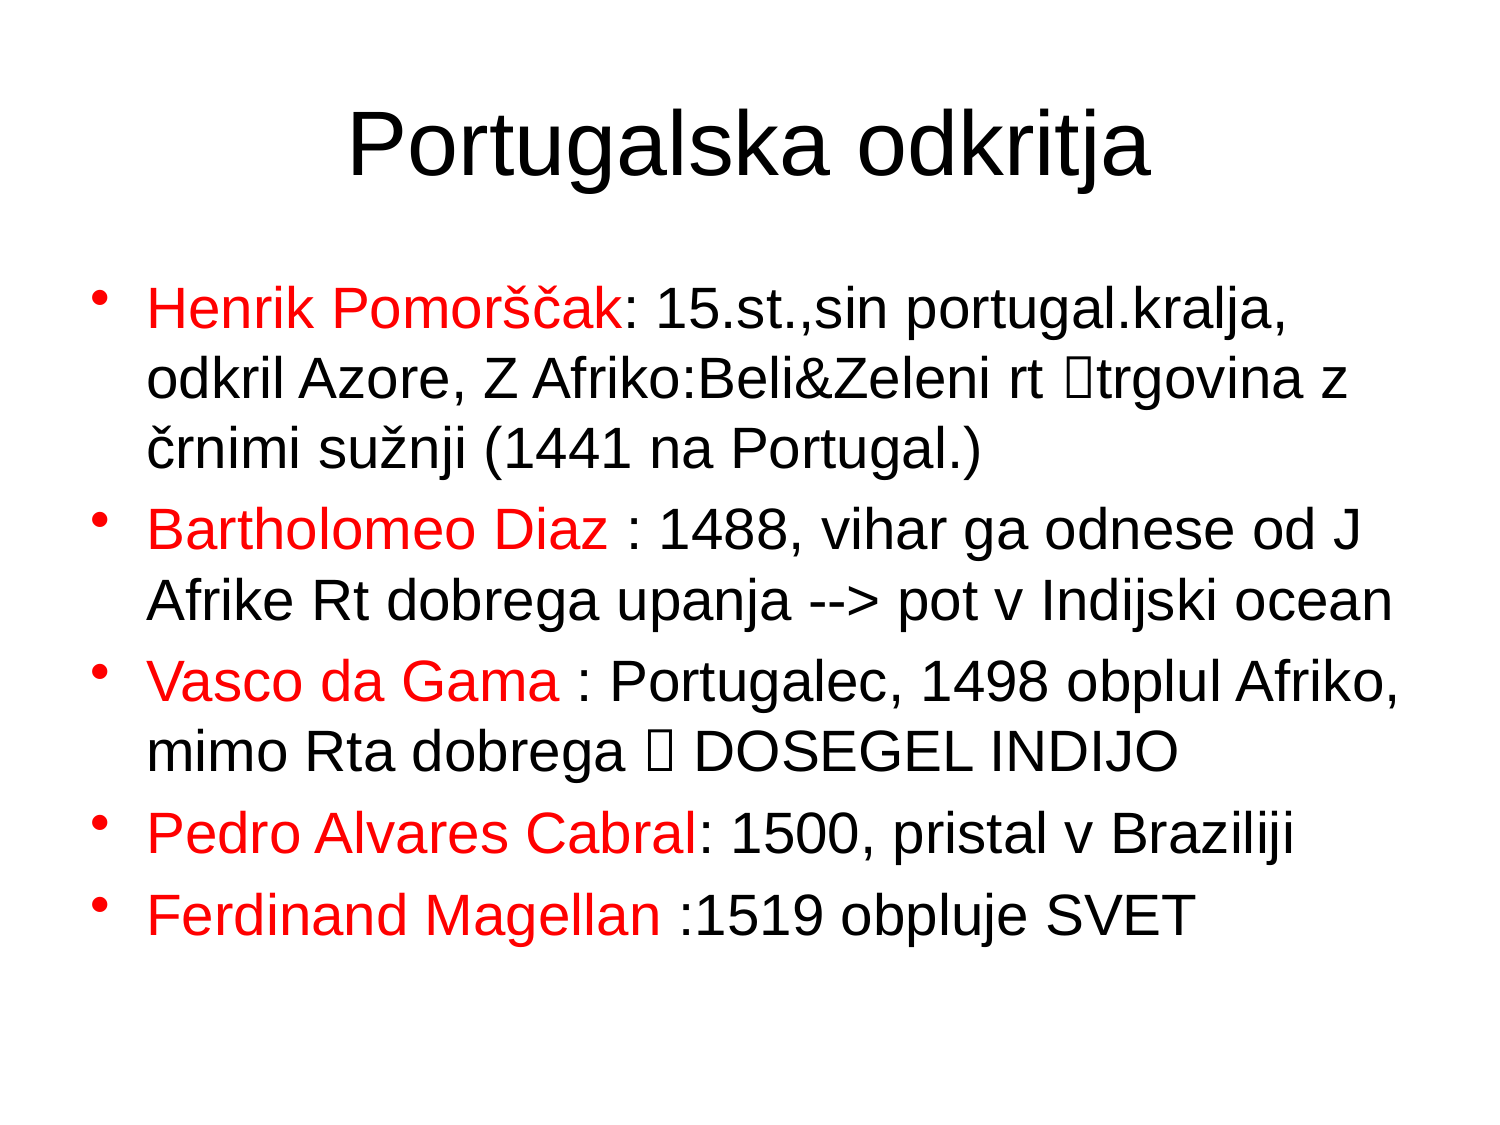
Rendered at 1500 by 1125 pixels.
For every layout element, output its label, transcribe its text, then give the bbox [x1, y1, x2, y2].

list Henrik Pomorščak: 15.st.,sin portugal.kralja, odkril Azore, Z Afriko:Beli&Zeleni rt trgovina z črnimi sužnji (1441 na Portugal.) Bartholomeo Diaz : 1488, vihar ga odnese od J Afrike Rt dobrega upanja --> pot v Indijski ocean Vasco da Gama : Portugalec, 1498 obplul Afriko, mimo Rta dobrega  DOSEGEL INDIJO Pedro Alvares Cabral: 1500, pristal v Braziliji Ferdinand Magellan :1519 obpluje SVET [75, 262, 1425, 1005]
title Portugalska odkritja [75, 45, 1425, 233]
